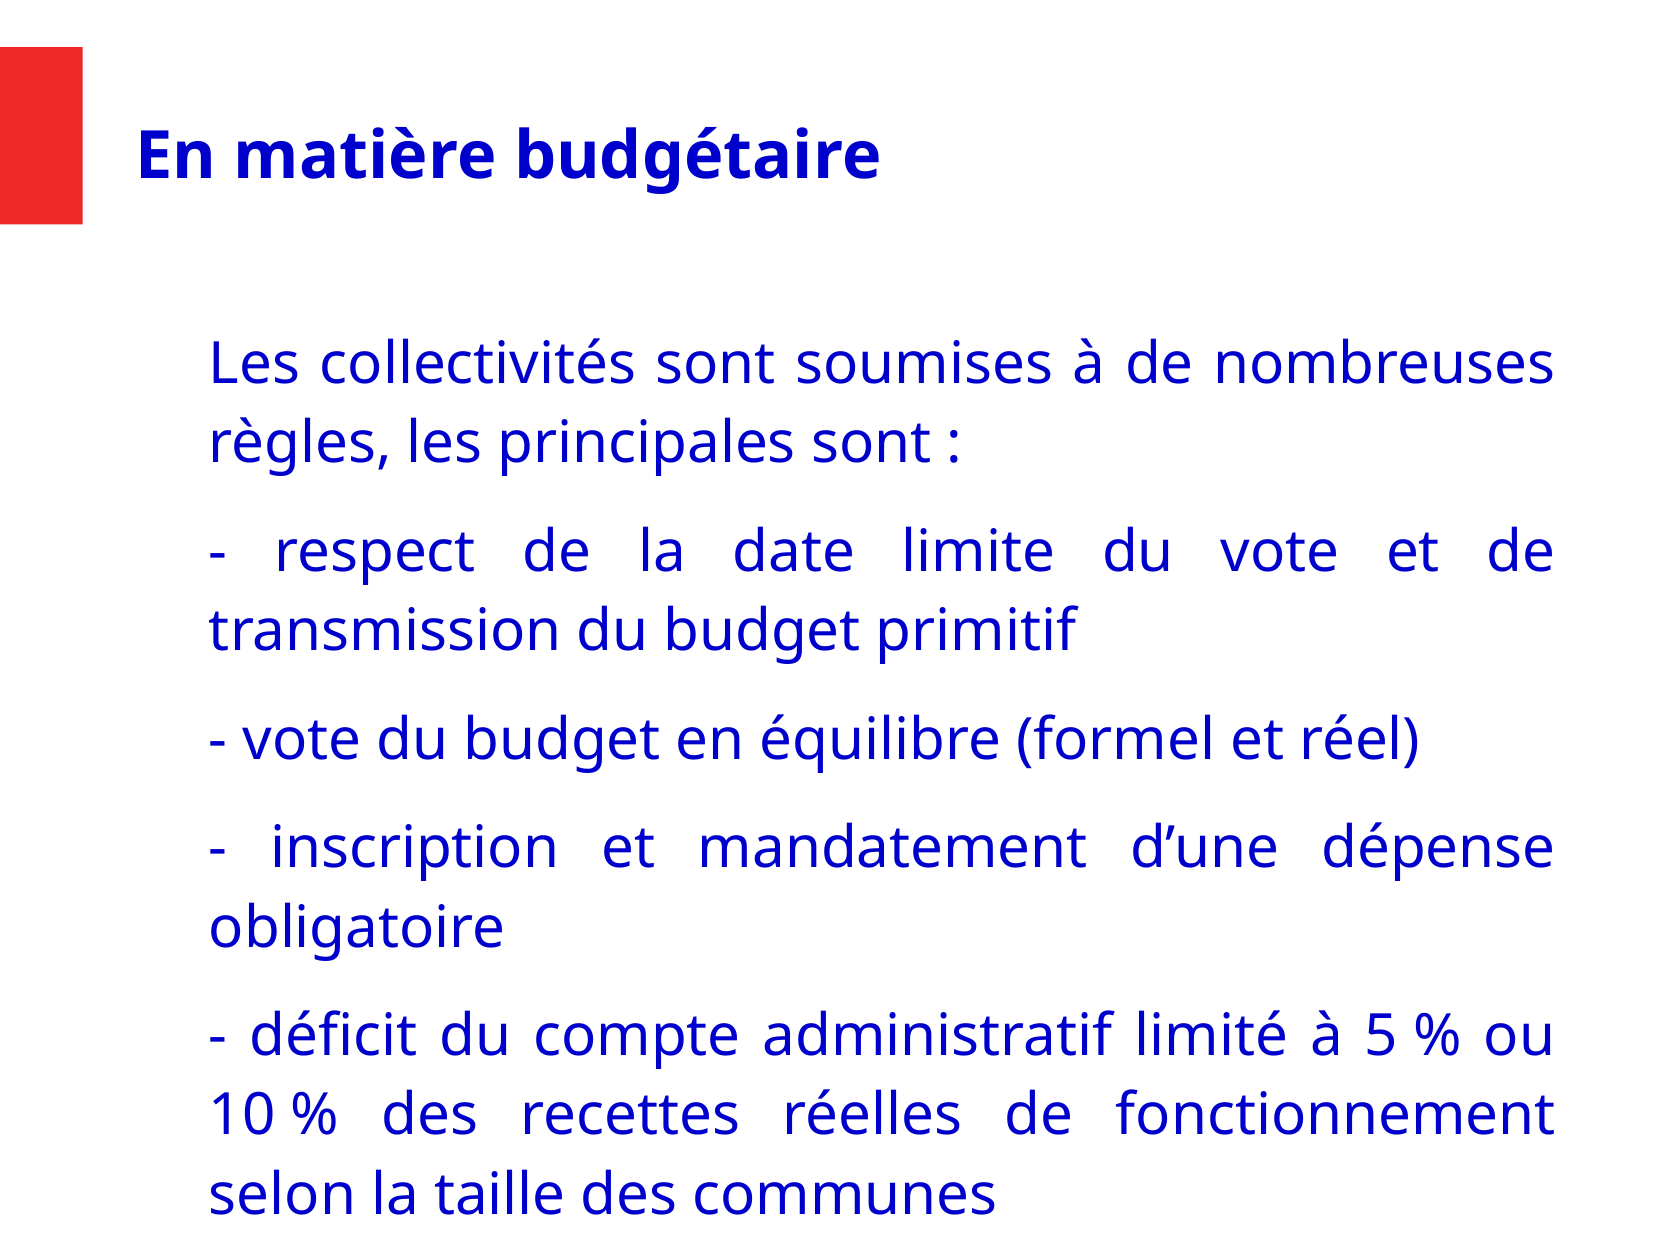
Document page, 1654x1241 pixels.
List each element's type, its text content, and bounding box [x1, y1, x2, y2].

list Les collectivités sont soumises à de nombreuses règles, les principales sont : - respect de la date limite du vote et de transmission du budget primitif - vote du budget en équilibre (formel et réel) - inscription et mandatement d’une dépense obligatoire - déficit du compte administratif limité à 5 % ou 10 % des recettes réelles de fonctionnement selon la taille des communes [138, 320, 1556, 1101]
title En matière budgétaire [118, 49, 1571, 257]
